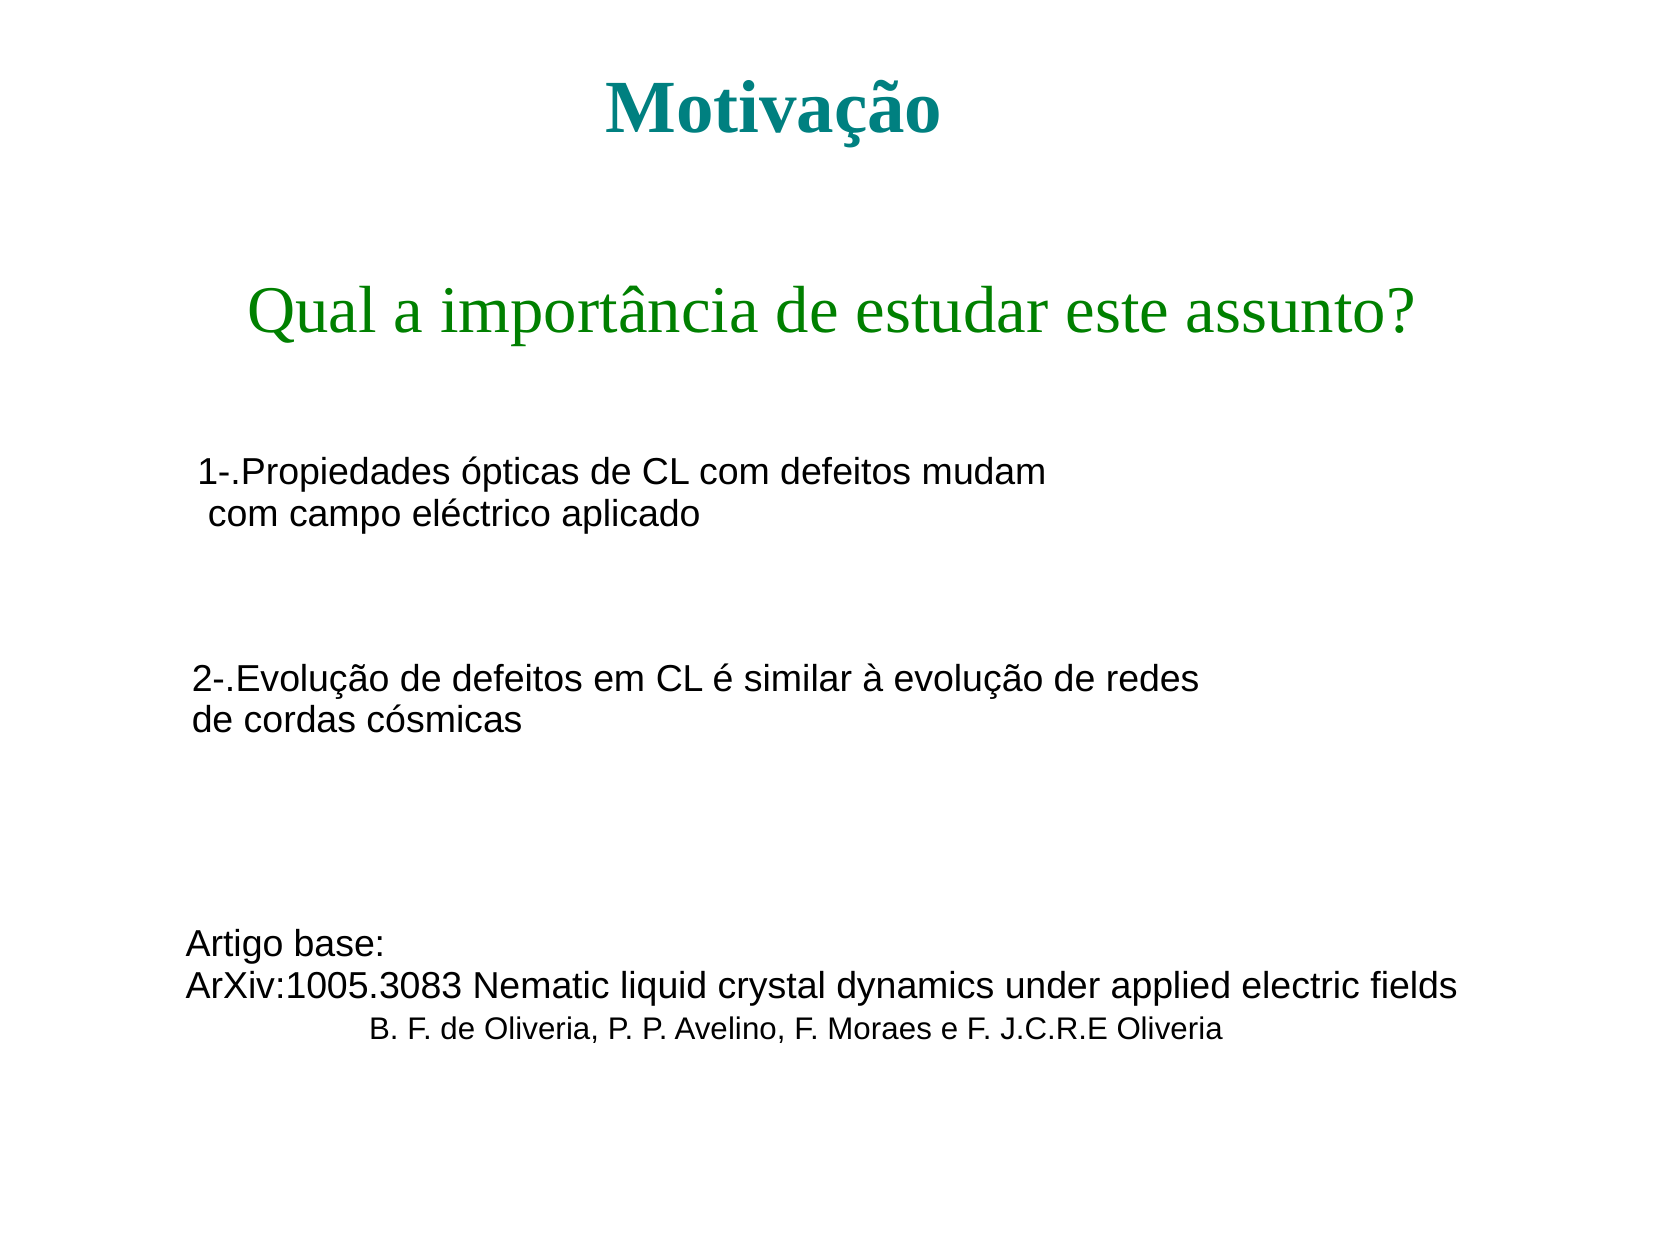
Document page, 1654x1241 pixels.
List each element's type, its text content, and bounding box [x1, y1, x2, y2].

text_box Motivação [590, 58, 958, 157]
text_box 1-.Propiedades ópticas de CL com defeitos mudam com campo eléctrico aplicado [182, 442, 1062, 542]
text_box B. F. de Oliveria, P. P. Avelino, F. Moraes e F. J.C.R.E Oliveria [354, 1004, 1246, 1054]
title Qual a importância de estudar este assunto? [88, 236, 1577, 384]
text_box 2-.Evolução de defeitos em CL é similar à evolução de redes de cordas cósmicas [177, 649, 1225, 749]
text_box Artigo base: ArXiv:1005.3083 Nematic liquid crystal dynamics under applied electric fields [170, 915, 1506, 1015]
